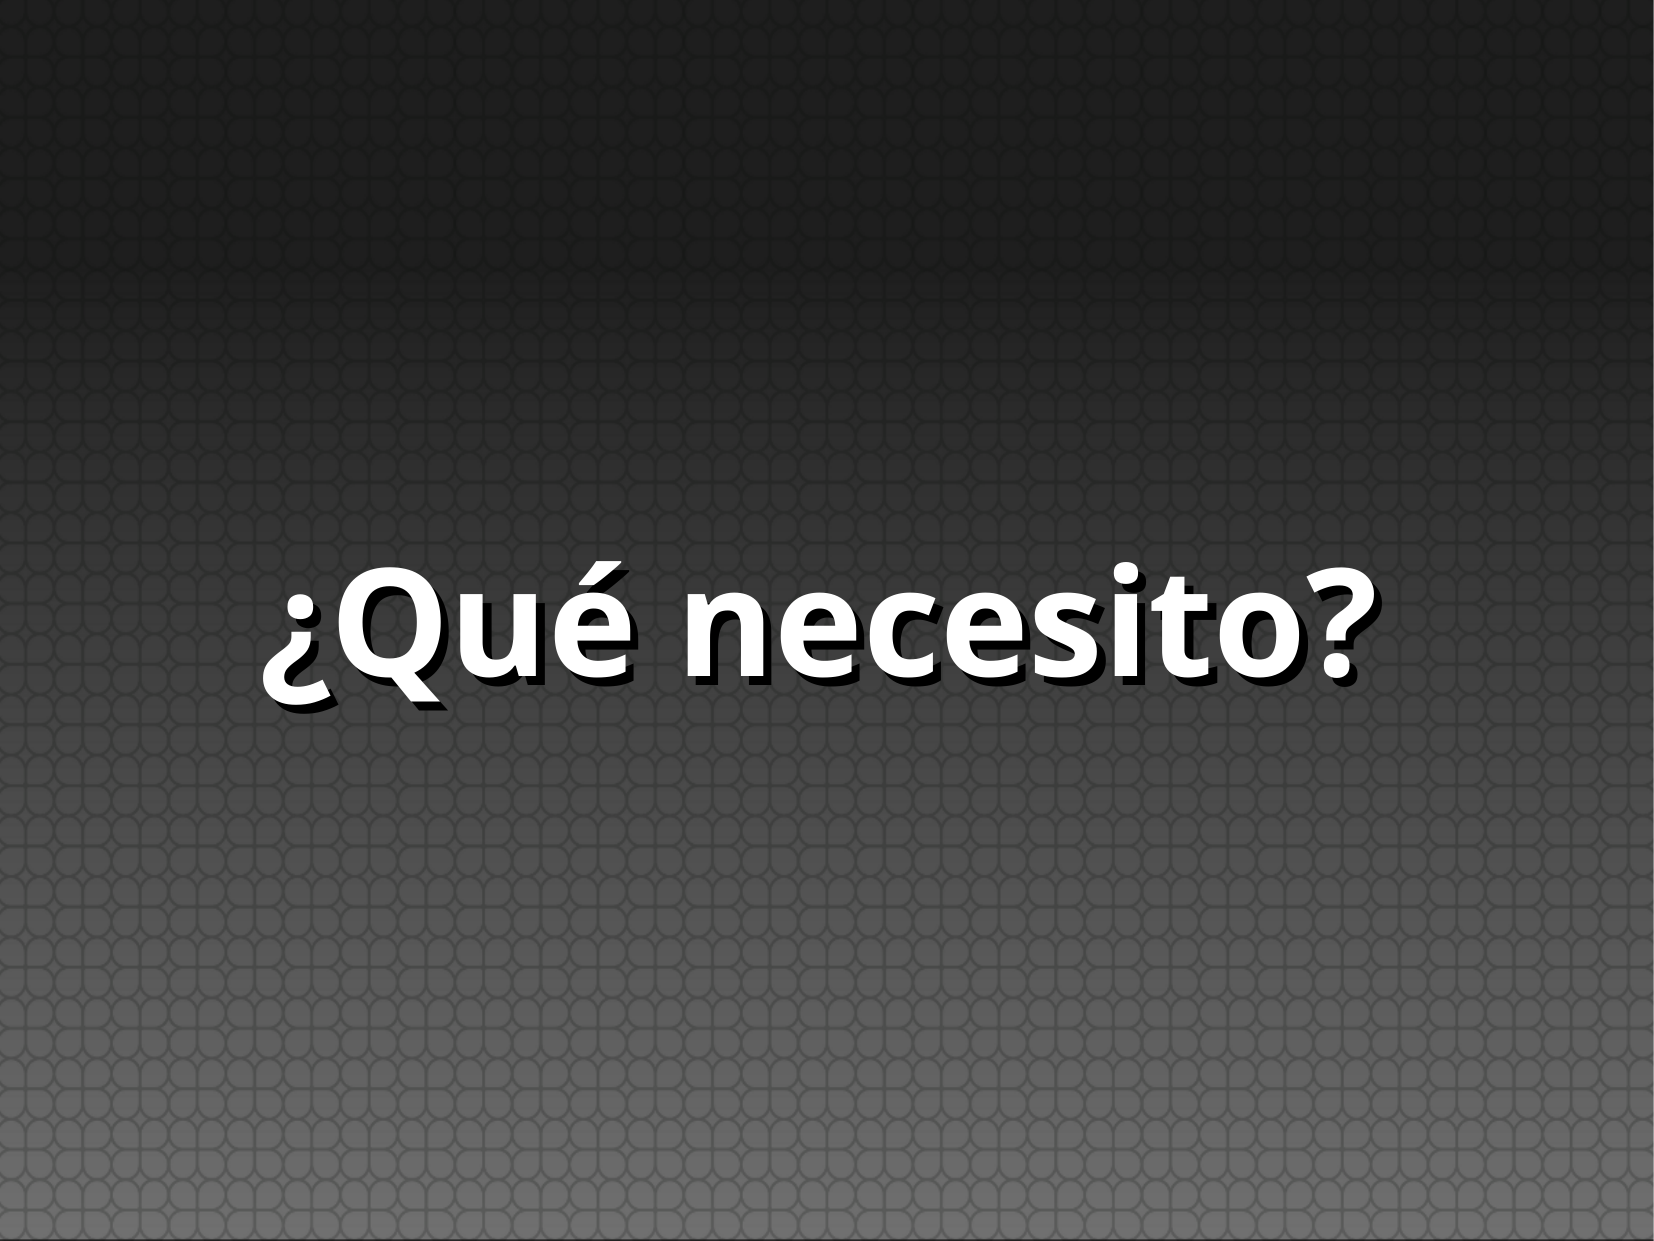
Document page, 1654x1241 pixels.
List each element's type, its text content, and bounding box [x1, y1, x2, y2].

picture [0, 0, 1654, 1241]
title ¿Qué necesito? [75, 525, 1564, 713]
